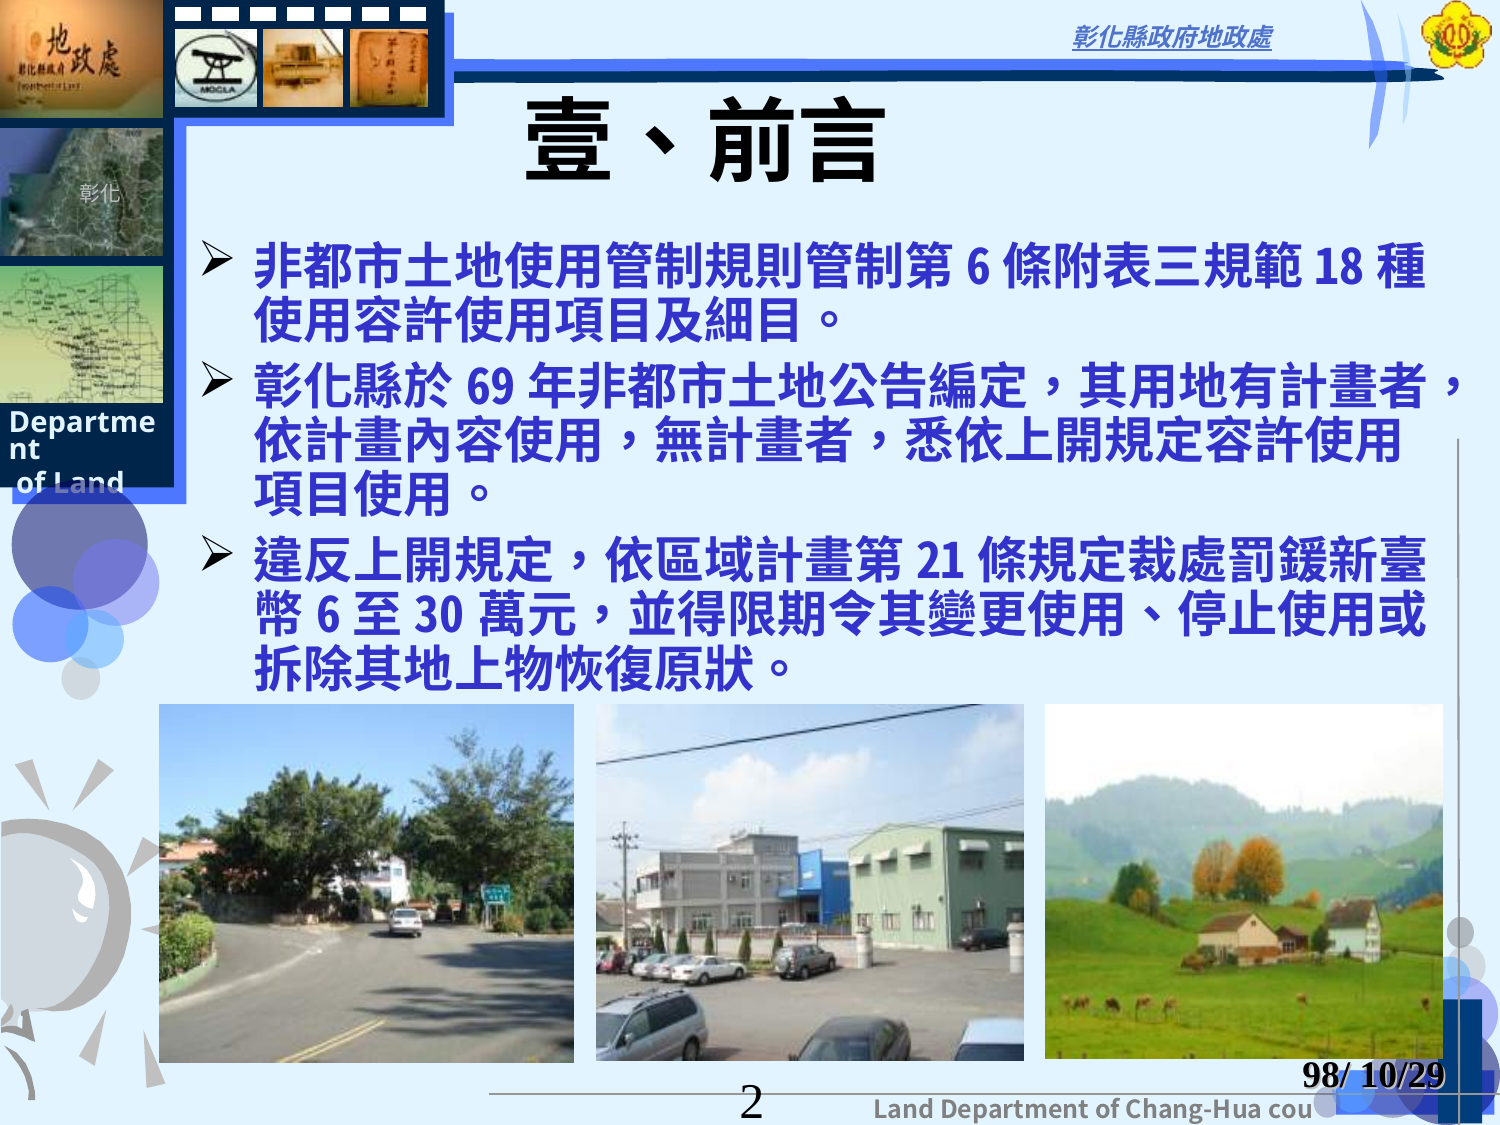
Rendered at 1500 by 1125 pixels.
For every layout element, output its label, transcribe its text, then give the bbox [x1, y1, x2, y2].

picture [1045, 704, 1443, 1059]
picture [350, 29, 428, 74]
picture [0, 128, 163, 256]
picture [0, 0, 163, 118]
picture [1420, 0, 1492, 71]
title 壹、前言 [212, 74, 1201, 160]
picture [596, 704, 1024, 1061]
picture [263, 29, 343, 74]
picture [159, 704, 574, 1063]
picture [175, 29, 257, 107]
picture [0, 266, 163, 403]
list 非都市土地使用管制規則管制第6條附表三規範18種使用容許使用項目及細目。 彰化縣於69年非都市土地公告編定，其用地有計畫者，依計畫內容使用，無計畫者，悉依上開規定容許使用項目使用。 違反上開規定，依區域計畫第21條規定裁處罰鍰新臺幣6至30萬元，並得限期令其變更使用、停止使用或拆除其地上物恢復原狀。 [183, 160, 1458, 693]
